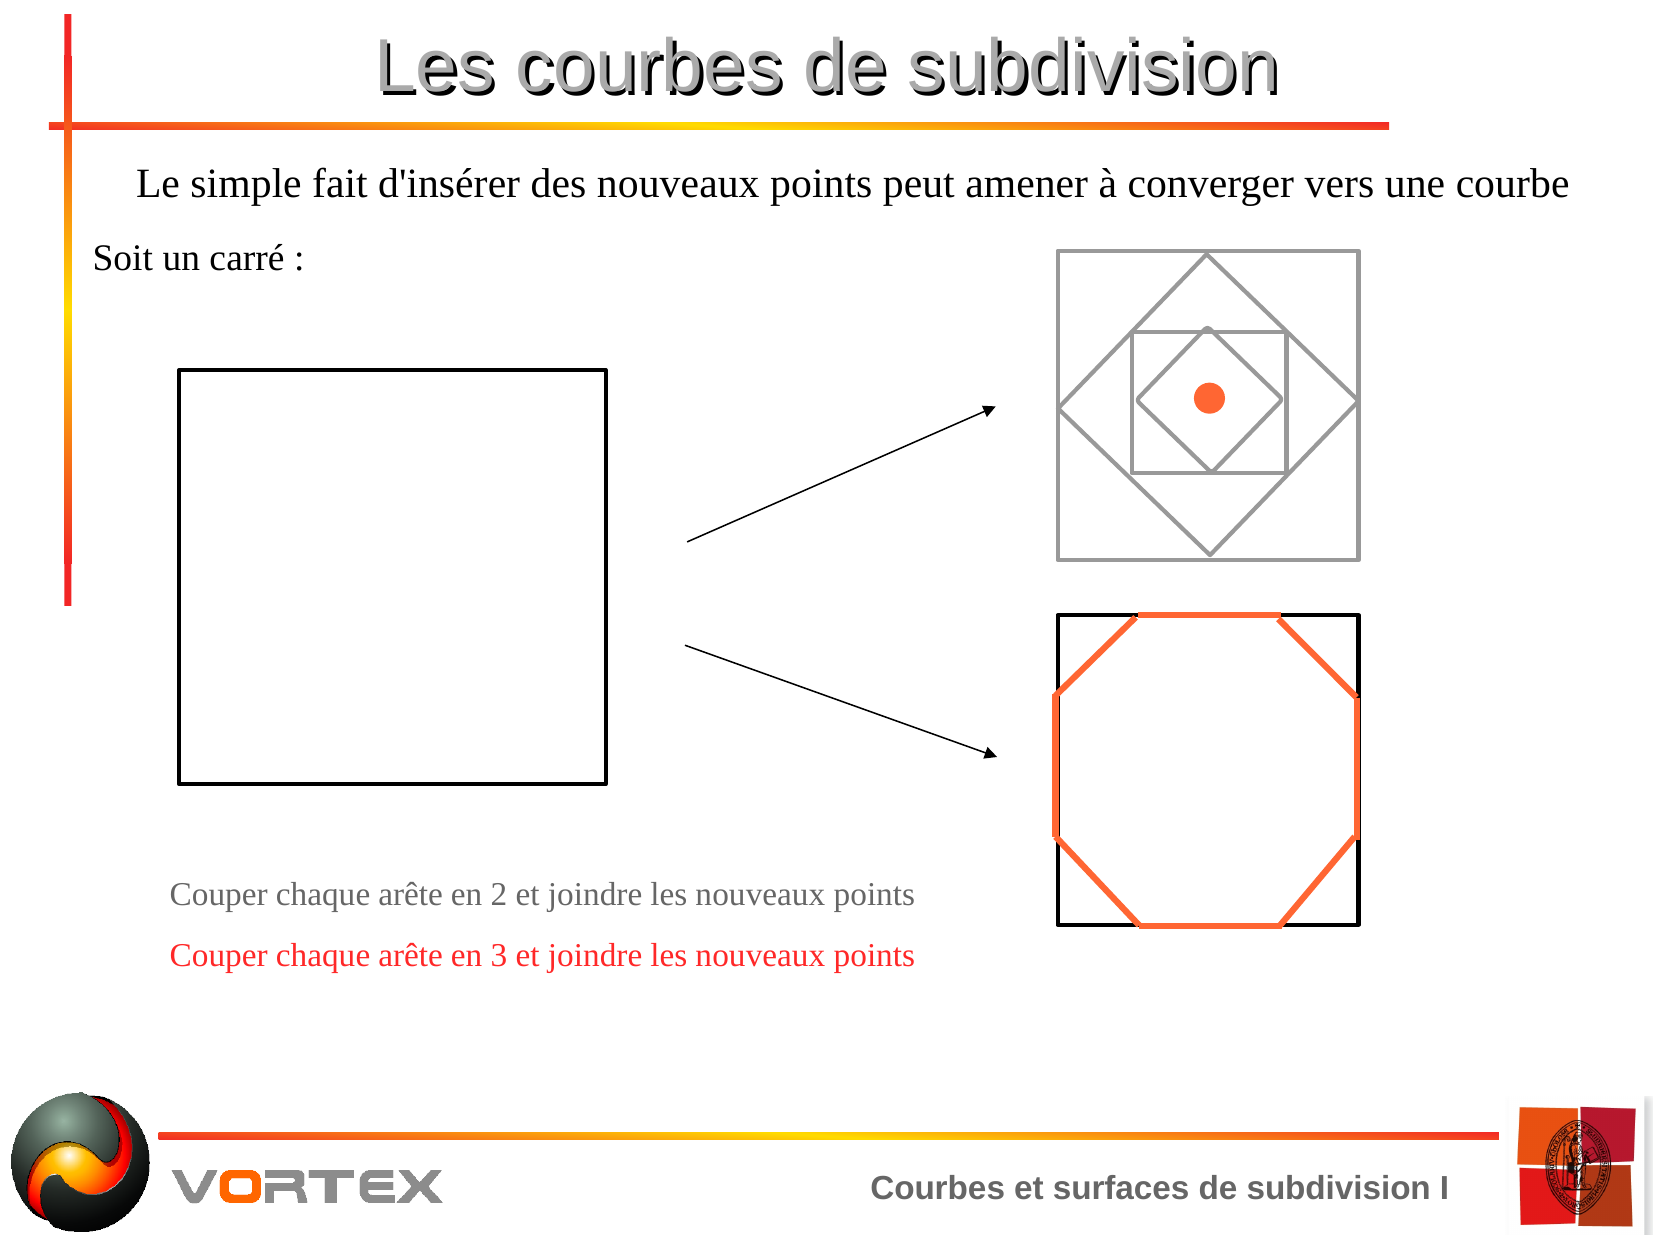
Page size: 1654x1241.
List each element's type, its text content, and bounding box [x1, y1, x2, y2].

title Les courbes de subdivision [0, 1, 1654, 130]
list Le simple fait d'insérer des nouveaux points peut amener à converger vers une courbe Soit un carré : Couper chaque arête en 2 et joindre les nouveaux points Couper chaque arête en 3 et joindre les nouveaux points [75, 160, 1625, 1103]
text_box [1194, 383, 1225, 413]
picture [11, 1092, 443, 1232]
picture [1505, 1096, 1653, 1235]
